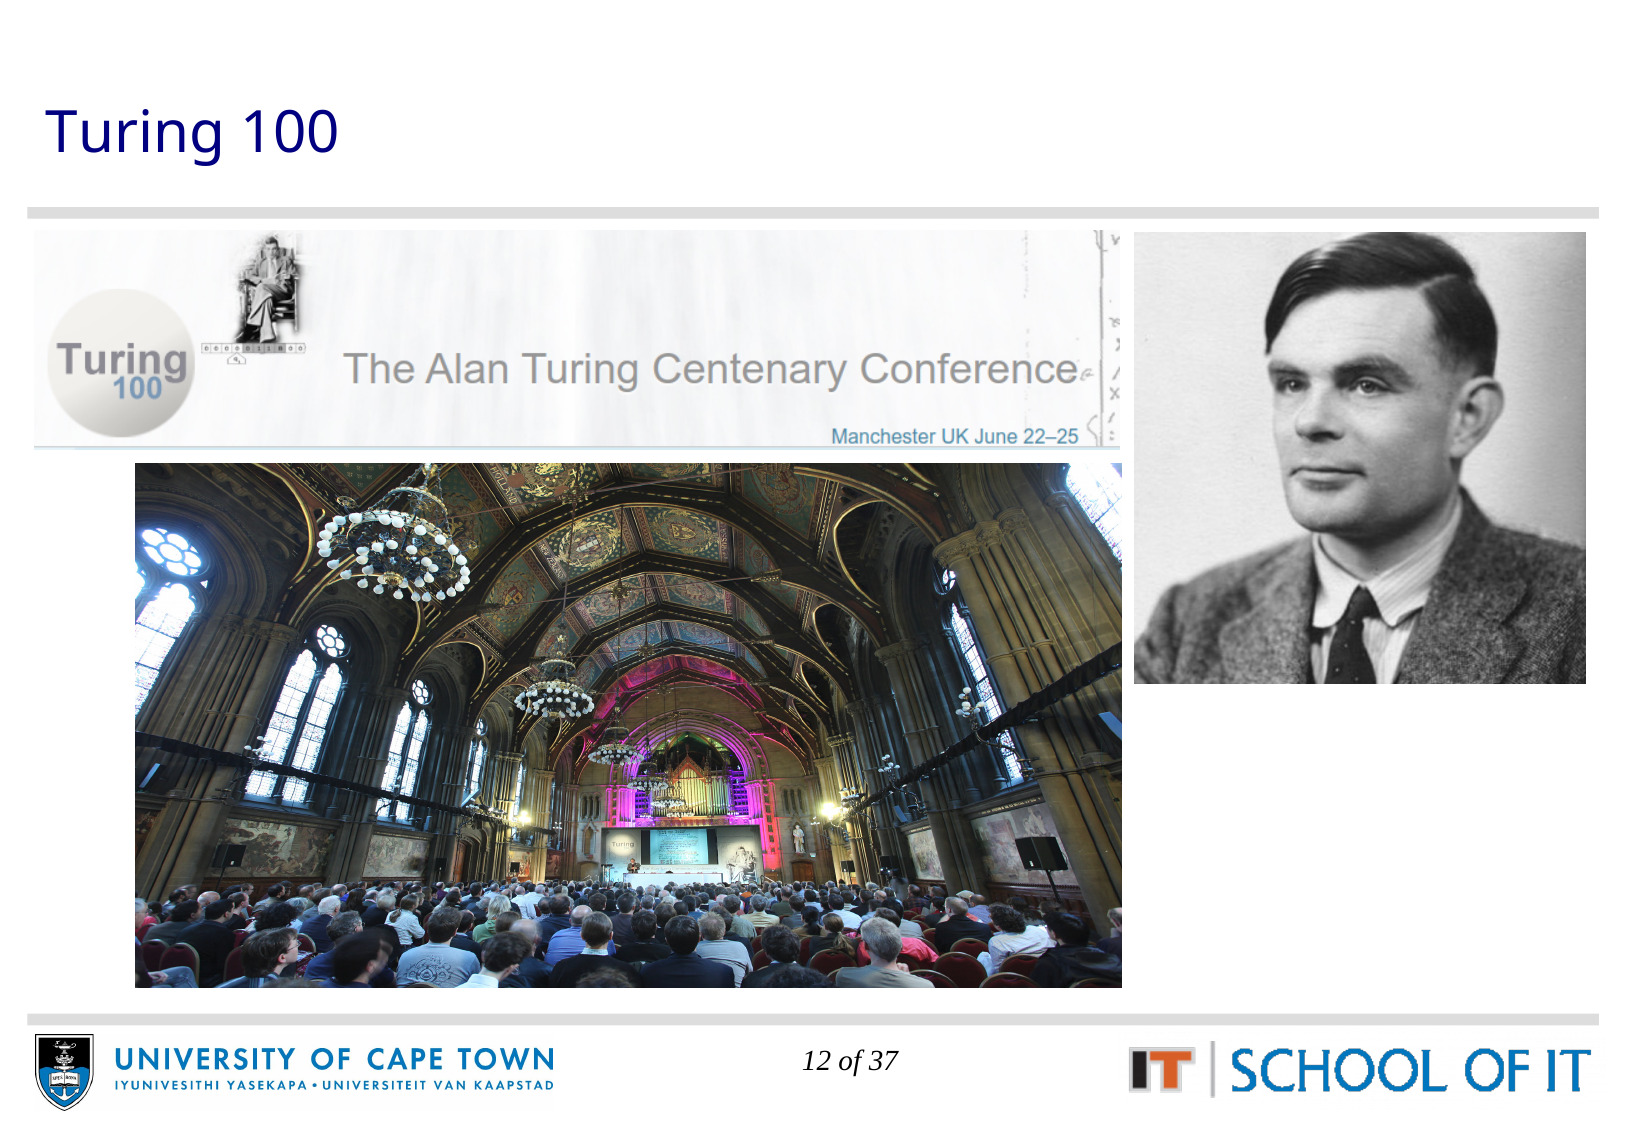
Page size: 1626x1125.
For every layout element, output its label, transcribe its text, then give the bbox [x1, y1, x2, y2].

picture [1134, 232, 1586, 684]
picture [1118, 1030, 1606, 1109]
picture [34, 230, 1120, 450]
title Turing 100 [45, 66, 1583, 194]
picture [135, 463, 1122, 988]
picture [35, 1034, 553, 1111]
